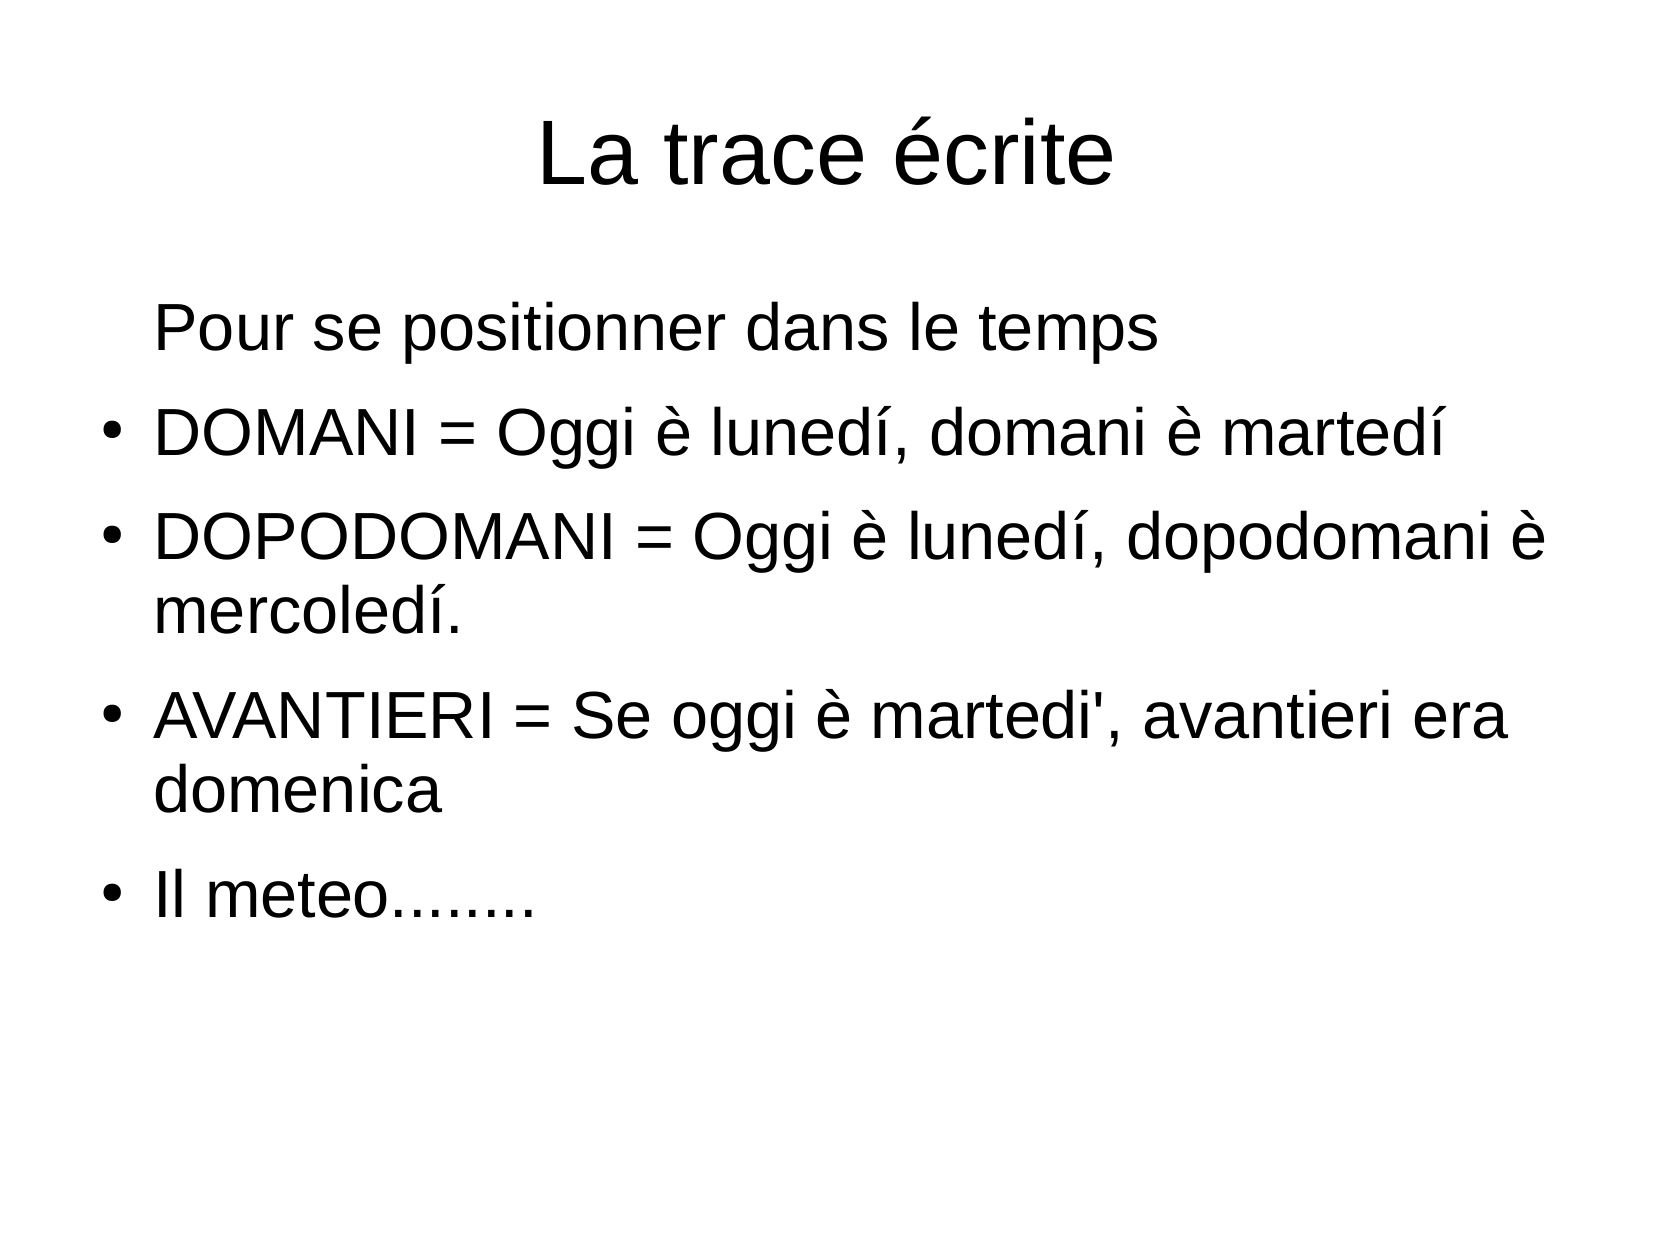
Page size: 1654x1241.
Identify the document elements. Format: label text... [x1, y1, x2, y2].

list Pour se positionner dans le temps DOMANI = Oggi è lunedí, domani è martedí DOPODOMANI = Oggi è lunedí, dopodomani è mercoledí. AVANTIERI = Se oggi è martedi', avantieri era domenica Il meteo........ [82, 290, 1571, 932]
title La trace écrite [82, 49, 1571, 257]
